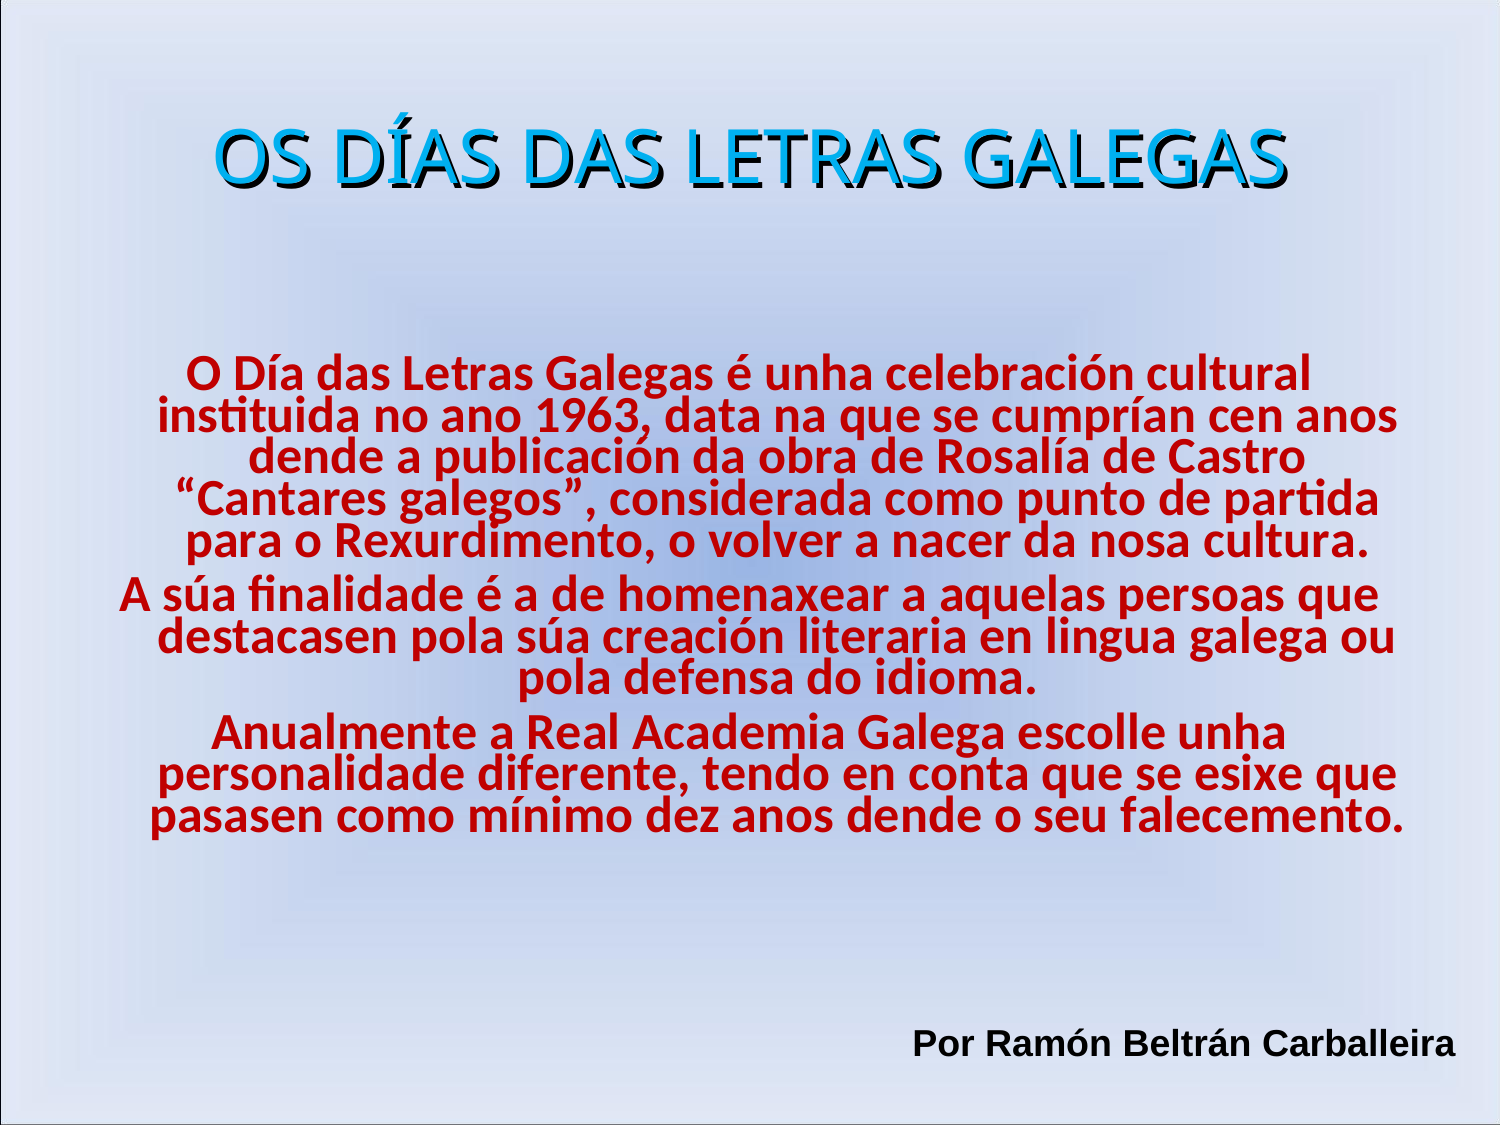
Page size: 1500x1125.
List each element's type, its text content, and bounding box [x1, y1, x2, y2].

title OS DÍAS DAS LETRAS GALEGAS [75, 66, 1426, 244]
picture [0, 0, 1500, 1125]
list O Día das Letras Galegas é unha celebración cultural instituida no ano 1963, data na que se cumprían cen anos dende a publicación da obra de Rosalía de Castro “Cantares galegos”, considerada como punto de partida para o Rexurdimento, o volver a nacer da nosa cultura. A súa finalidade é a de homenaxear a aquelas persoas que destacasen pola súa creación literaria en lingua galega ou pola defensa do idioma. Anualmente a Real Academia Galega escolle unha personalidade diferente, tendo en conta que se esixe que pasasen como mínimo dez anos dende o seu falecemento. [75, 350, 1426, 1006]
text_box Por Ramón Beltrán Carballeira [856, 1011, 1471, 1072]
